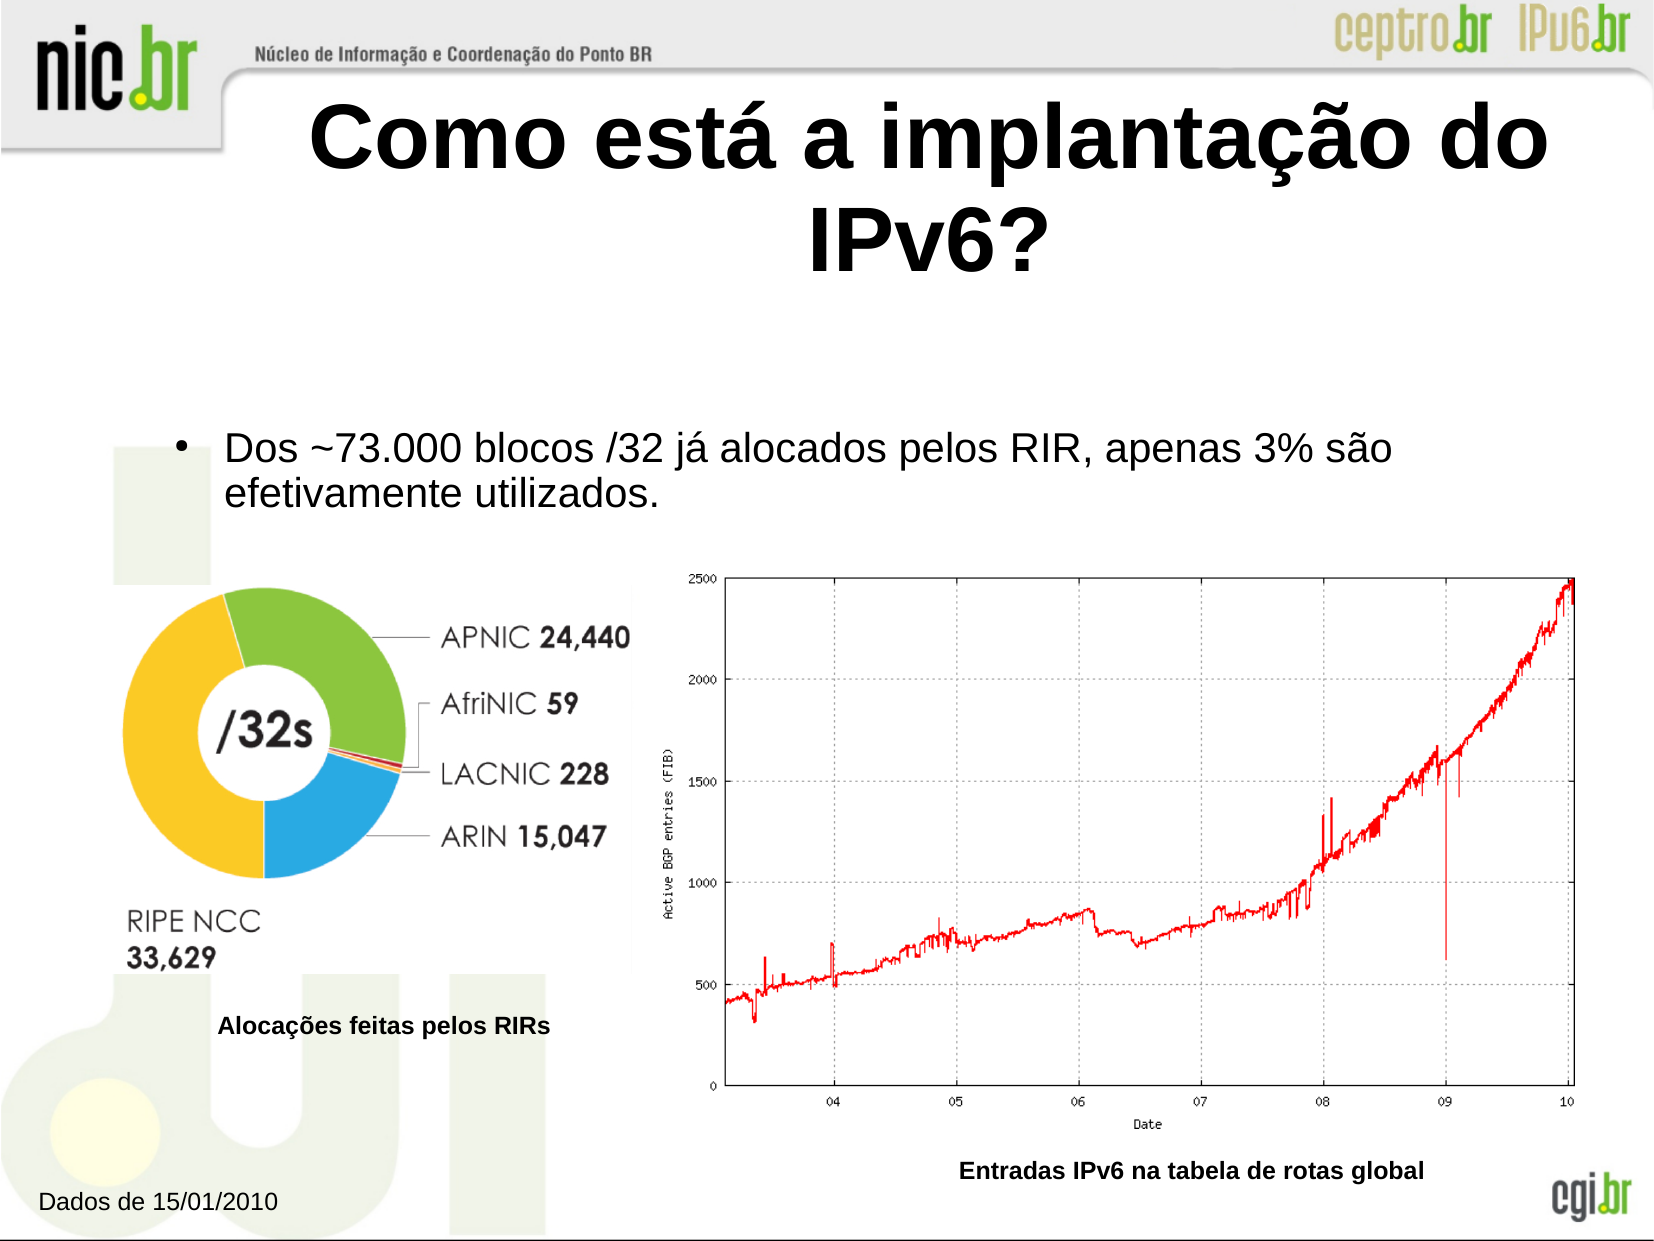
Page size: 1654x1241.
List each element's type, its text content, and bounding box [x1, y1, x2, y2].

text_box Dados de 15/01/2010 [23, 1181, 467, 1224]
text_box Dos ~73.000 blocos /32 já alocados pelos RIR, apenas 3% são efetivamente utilizados. [159, 419, 1494, 473]
picture [0, 0, 1654, 1241]
text_box Entradas IPv6 na tabela de rotas global [944, 1147, 1441, 1193]
text_box Como está a implantação do IPv6? [206, 79, 1654, 198]
text_box Alocações feitas pelos RIRs [202, 1001, 567, 1047]
